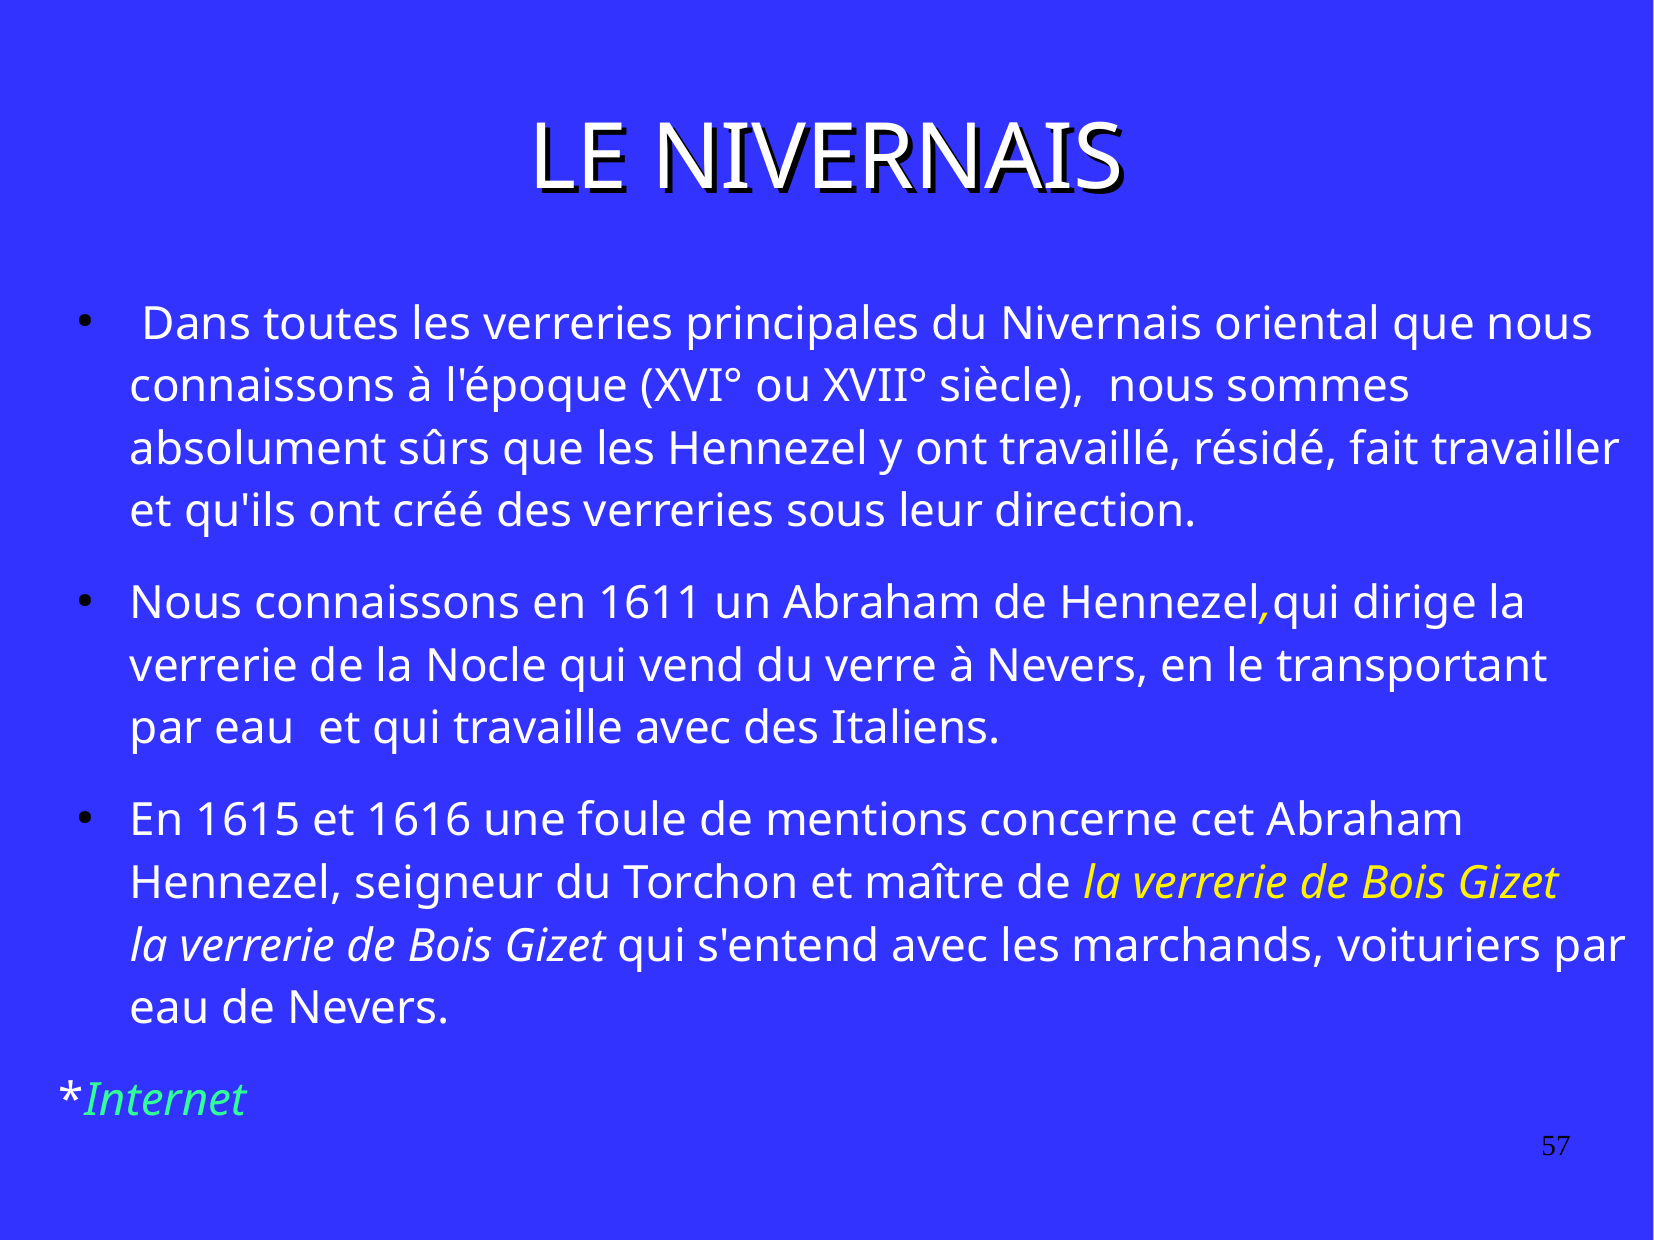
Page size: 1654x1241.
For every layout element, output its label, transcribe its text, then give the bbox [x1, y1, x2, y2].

list Dans toutes les verreries principales du Nivernais oriental que nous connaissons à l'époque (XVI° ou XVII° siècle), nous sommes absolument sûrs que les Hennezel y ont travaillé, résidé, fait travailler et qu'ils ont créé des verreries sous leur direction. Nous connaissons en 1611 un Abraham de Hennezel,qui dirige la verrerie de la Nocle qui vend du verre à Nevers, en le transportant par eau et qui travaille avec des Italiens. En 1615 et 1616 une foule de mentions concerne cet Abraham Hennezel, seigneur du Torchon et maître de la verrerie de Bois Gizetla verrerie de Bois Gizet qui s'entend avec les marchands, voituriers par eau de Nevers. *Internet [59, 290, 1630, 1149]
title LE NIVERNAIS [82, 49, 1571, 257]
